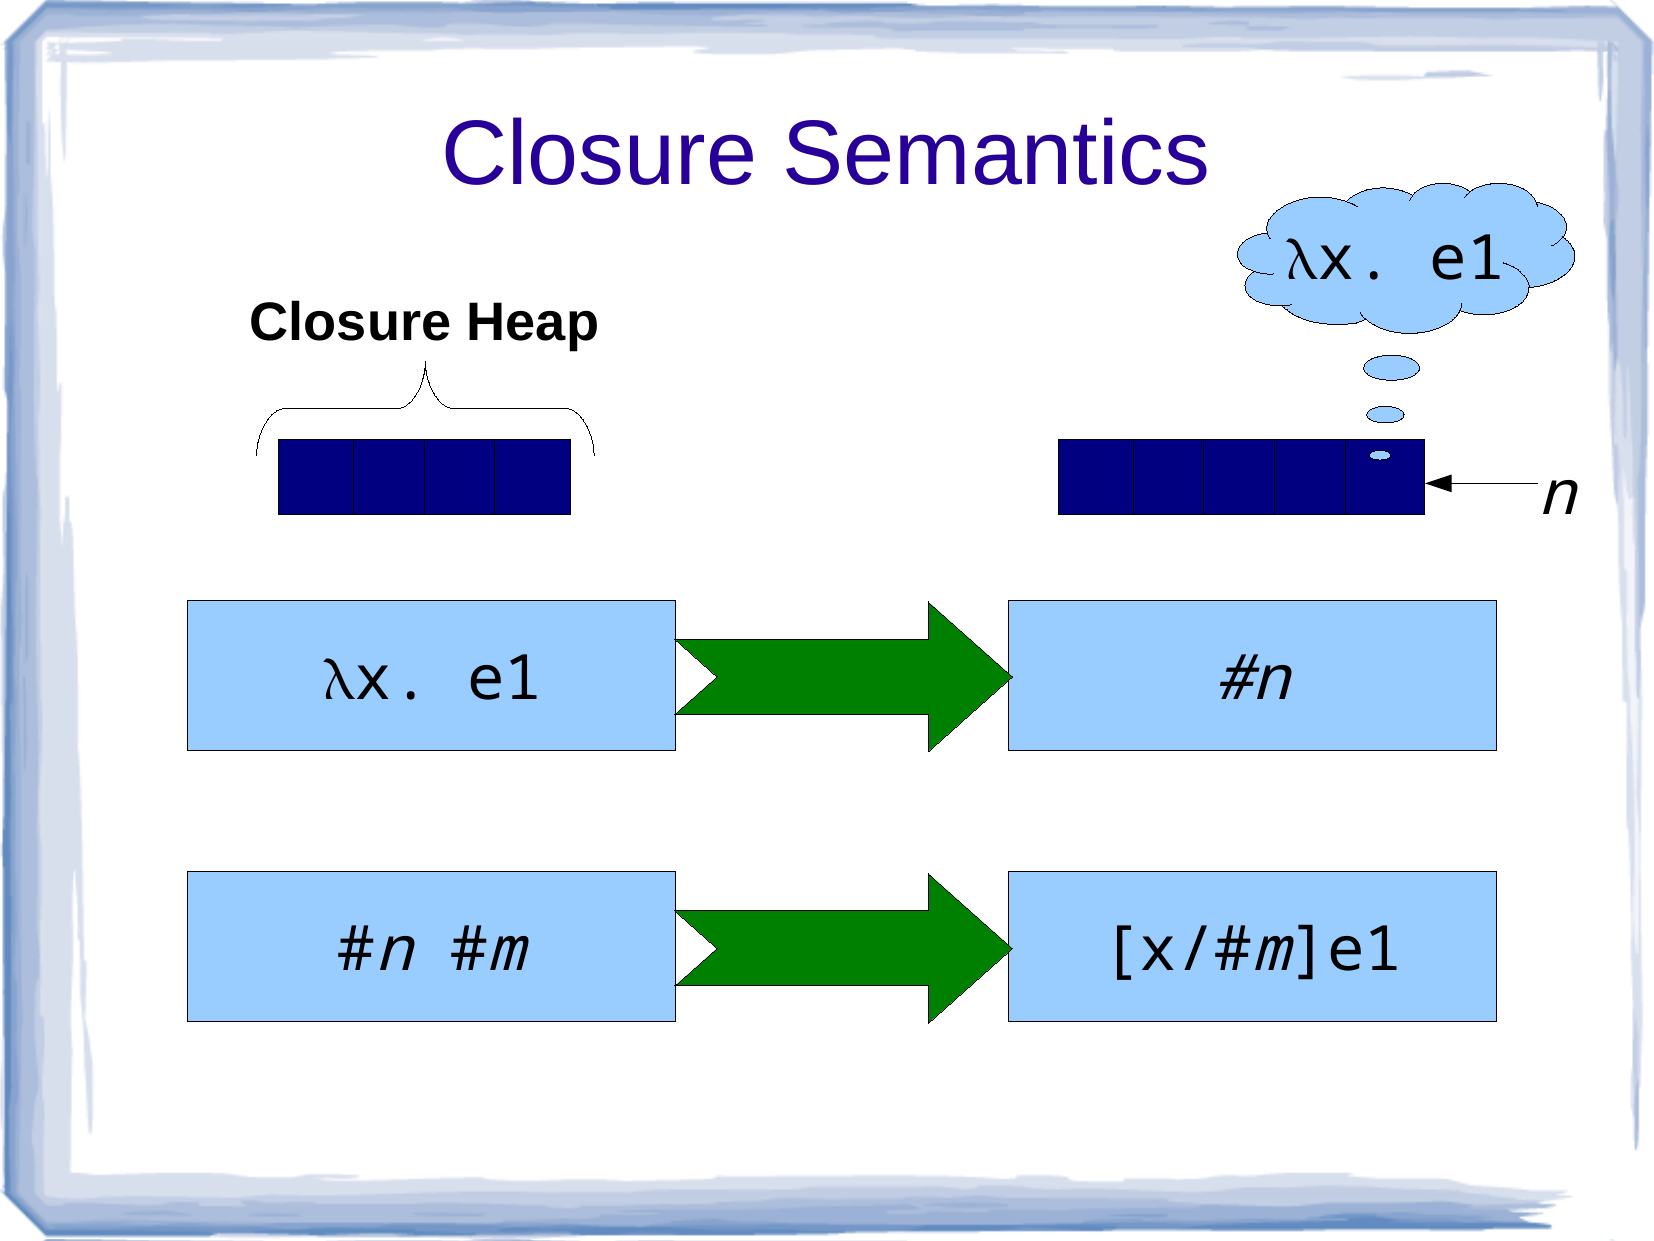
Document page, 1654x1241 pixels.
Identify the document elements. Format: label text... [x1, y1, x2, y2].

text_box [495, 439, 571, 515]
text_box x. e1 [187, 600, 676, 751]
text_box x. e1 [1366, 406, 1405, 423]
text_box [1058, 439, 1133, 515]
text_box [1204, 439, 1274, 515]
picture [0, 0, 1654, 1241]
text_box #n [1008, 600, 1497, 751]
text_box x. e1 [1363, 355, 1420, 381]
text_box [1346, 439, 1425, 515]
text_box x. e1 [1369, 450, 1391, 461]
title Closure Semantics [82, 49, 1571, 257]
text_box Closure Heap [234, 284, 632, 369]
text_box n [1523, 439, 1592, 528]
text_box x. e1 [1237, 183, 1575, 334]
text_box [1134, 439, 1203, 515]
text_box #n #m [187, 871, 676, 1022]
text_box [674, 601, 1013, 752]
text_box [x/#m]e1 [1008, 871, 1497, 1022]
text_box [354, 439, 424, 515]
text_box [425, 439, 494, 515]
text_box [278, 439, 353, 515]
text_box [674, 873, 1013, 1024]
text_box [1275, 439, 1345, 515]
